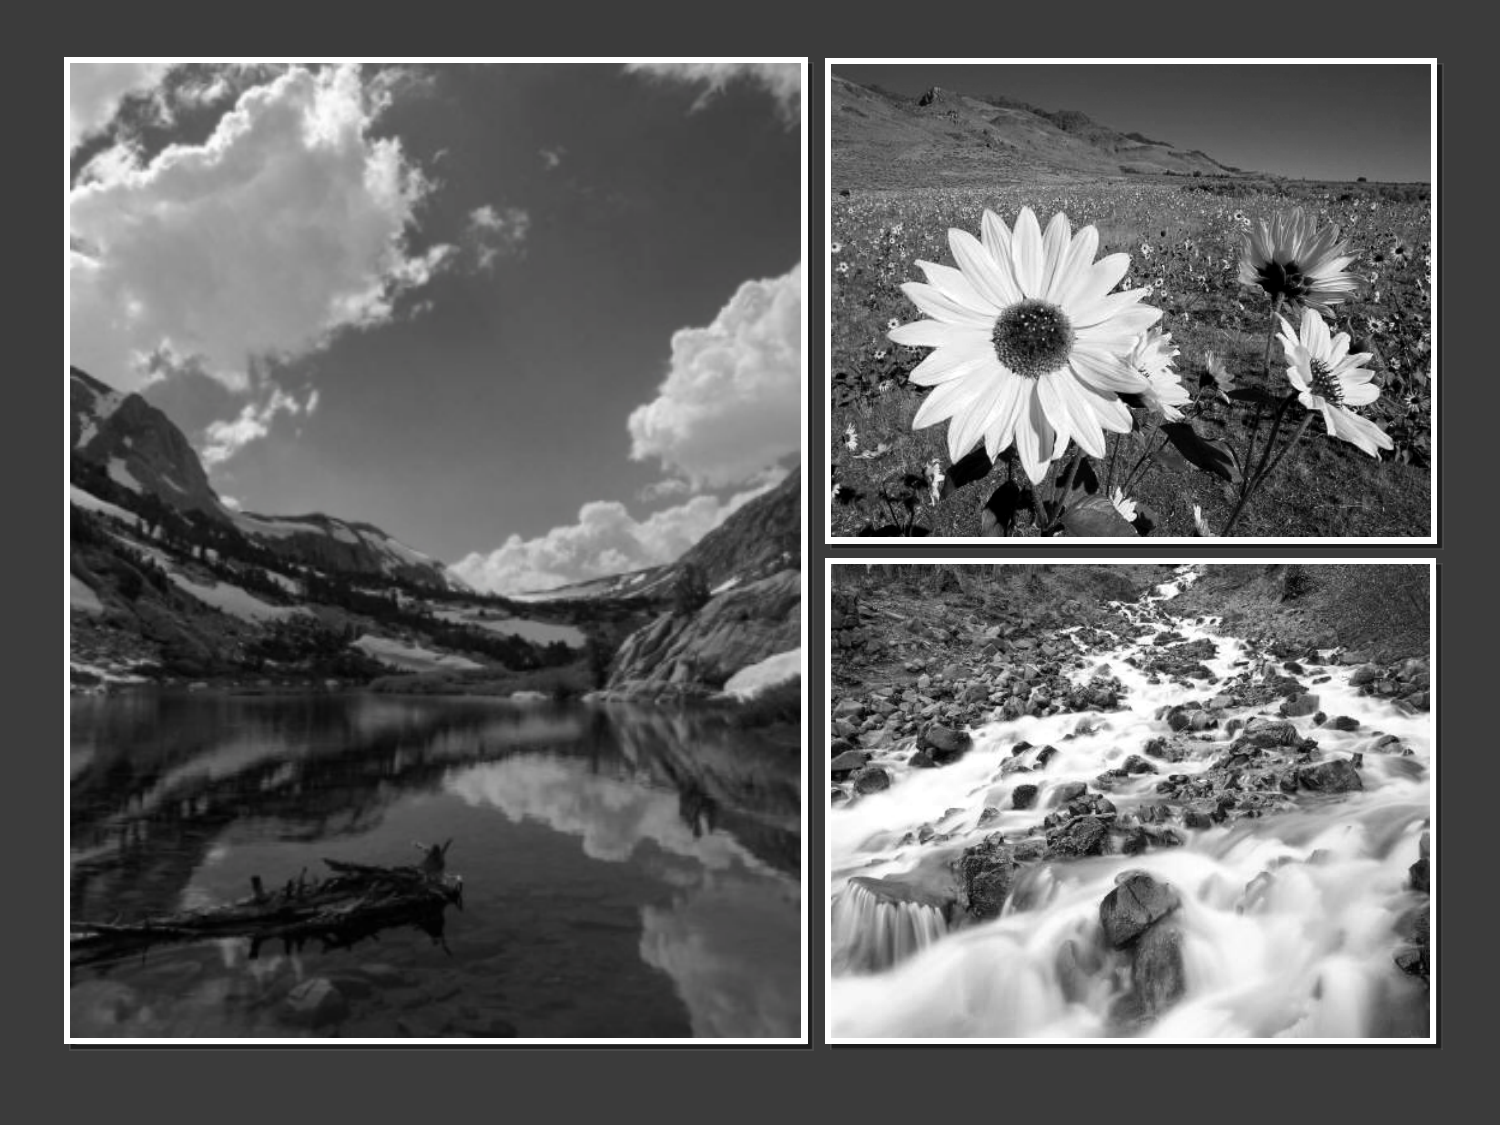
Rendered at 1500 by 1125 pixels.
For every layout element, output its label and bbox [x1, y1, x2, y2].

picture [831, 63, 1432, 538]
picture [831, 563, 1430, 1038]
picture [70, 63, 802, 1038]
